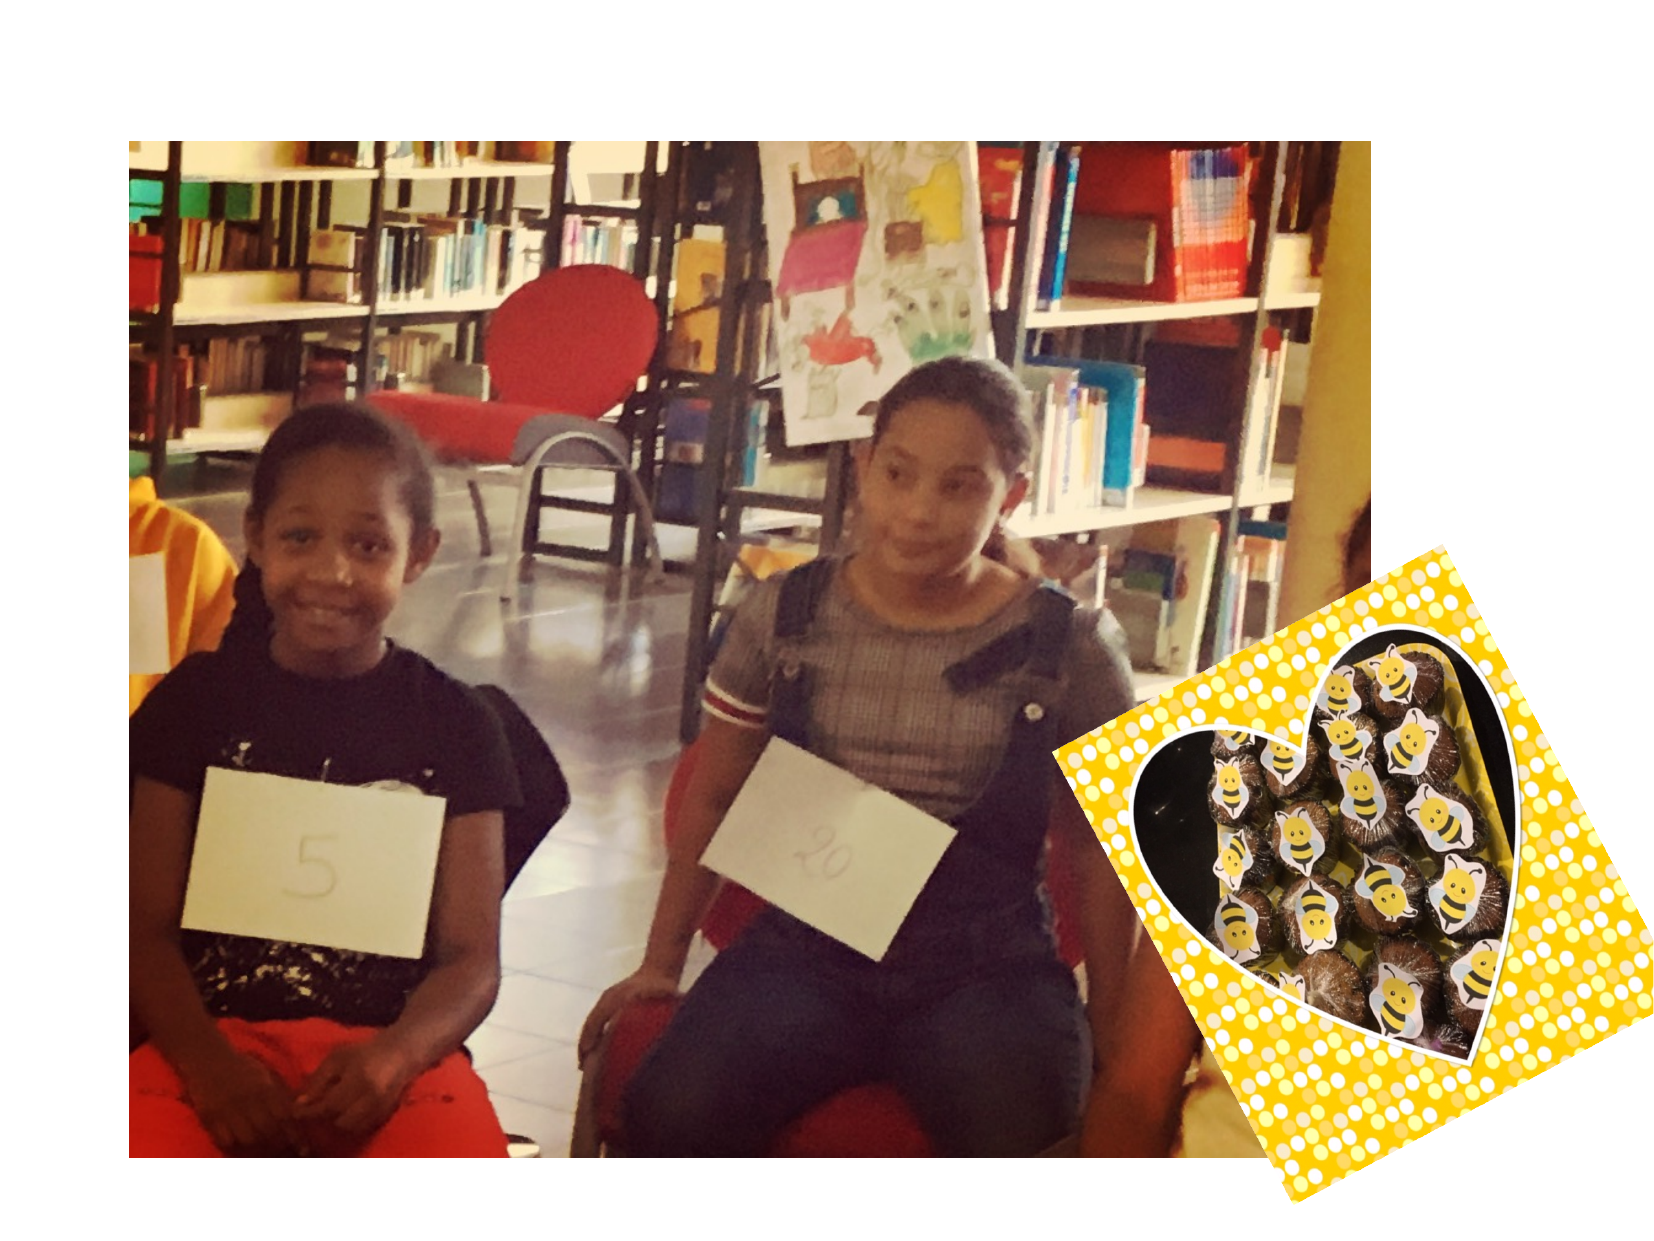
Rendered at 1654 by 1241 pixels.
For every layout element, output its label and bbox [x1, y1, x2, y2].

picture [129, 141, 1654, 1205]
